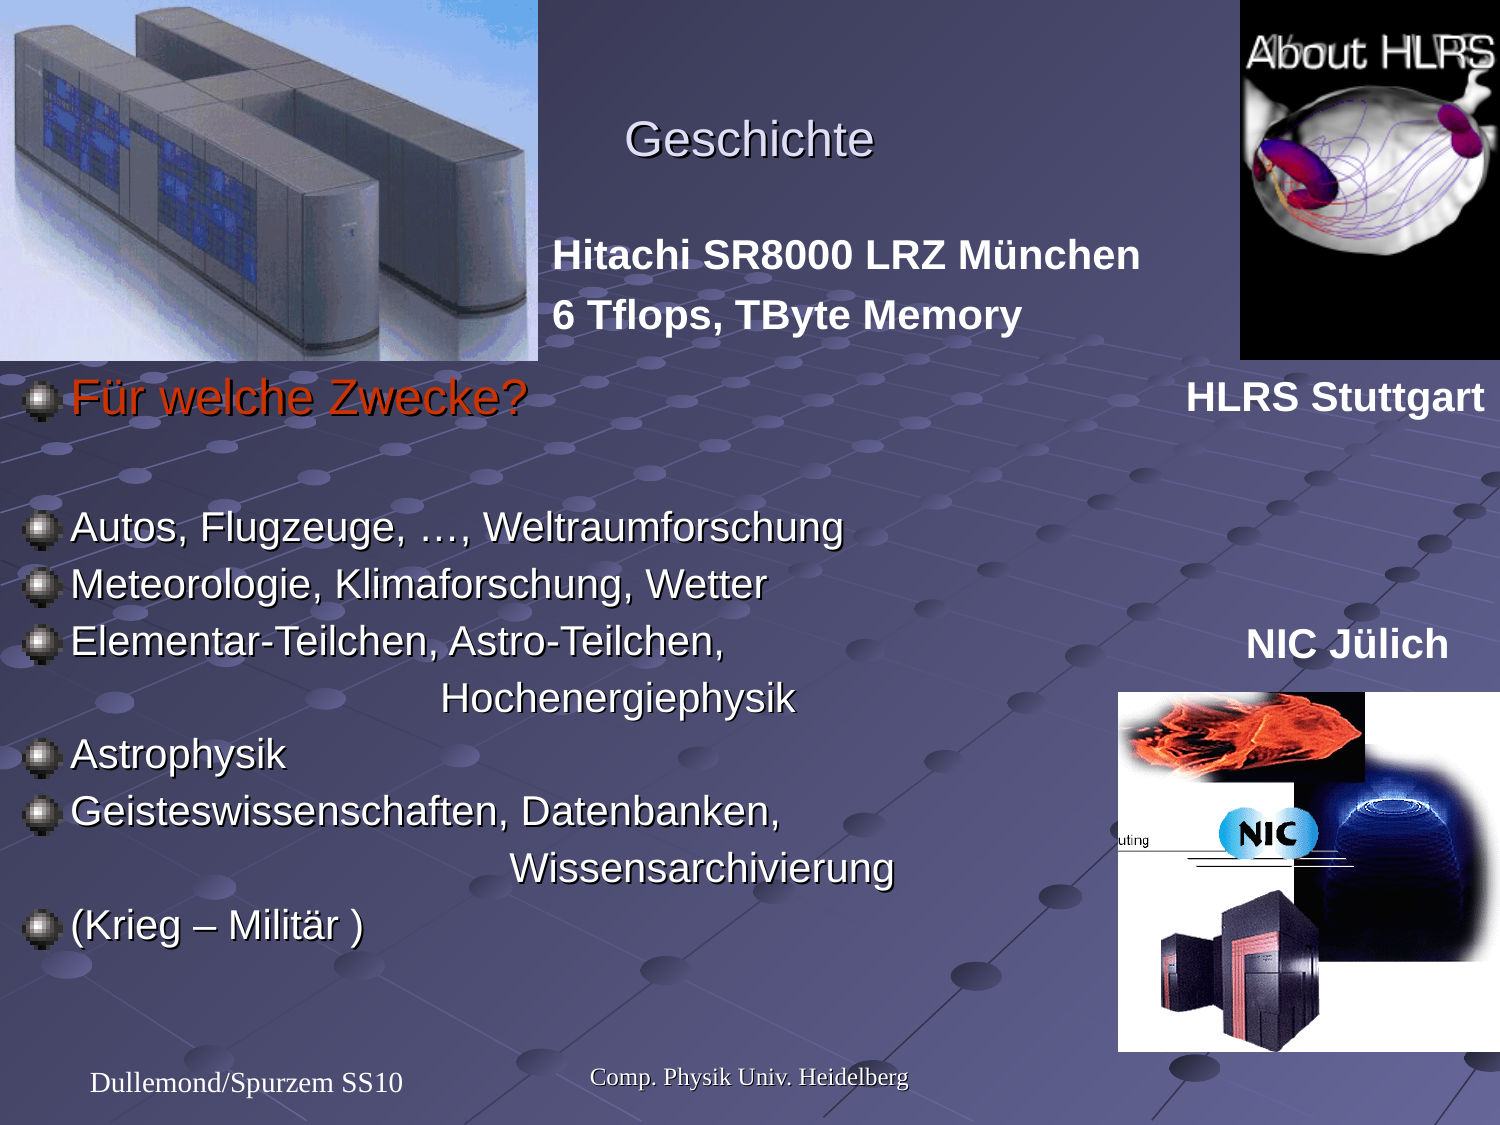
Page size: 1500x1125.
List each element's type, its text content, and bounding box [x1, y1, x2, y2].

text_box Hitachi SR8000 LRZ München 6 Tflops, TByte Memory [537, 233, 1157, 346]
text_box NIC Jülich [1231, 608, 1465, 675]
picture [0, 0, 538, 361]
picture [1240, 0, 1500, 360]
list Für welche Zwecke? Autos, Flugzeuge, …, Weltraumforschung Meteorologie, Klimaforschung, Wetter Elementar-Teilchen, Astro-Teilchen, Hochenergiephysik Astrophysik Geisteswissenschaften, Datenbanken, Wissensarchivierung (Krieg – Militär )‏ [0, 361, 1500, 1007]
text_box HLRS Stuttgart [1171, 361, 1500, 428]
title Geschichte [75, 45, 1426, 233]
picture [1118, 692, 1500, 1052]
